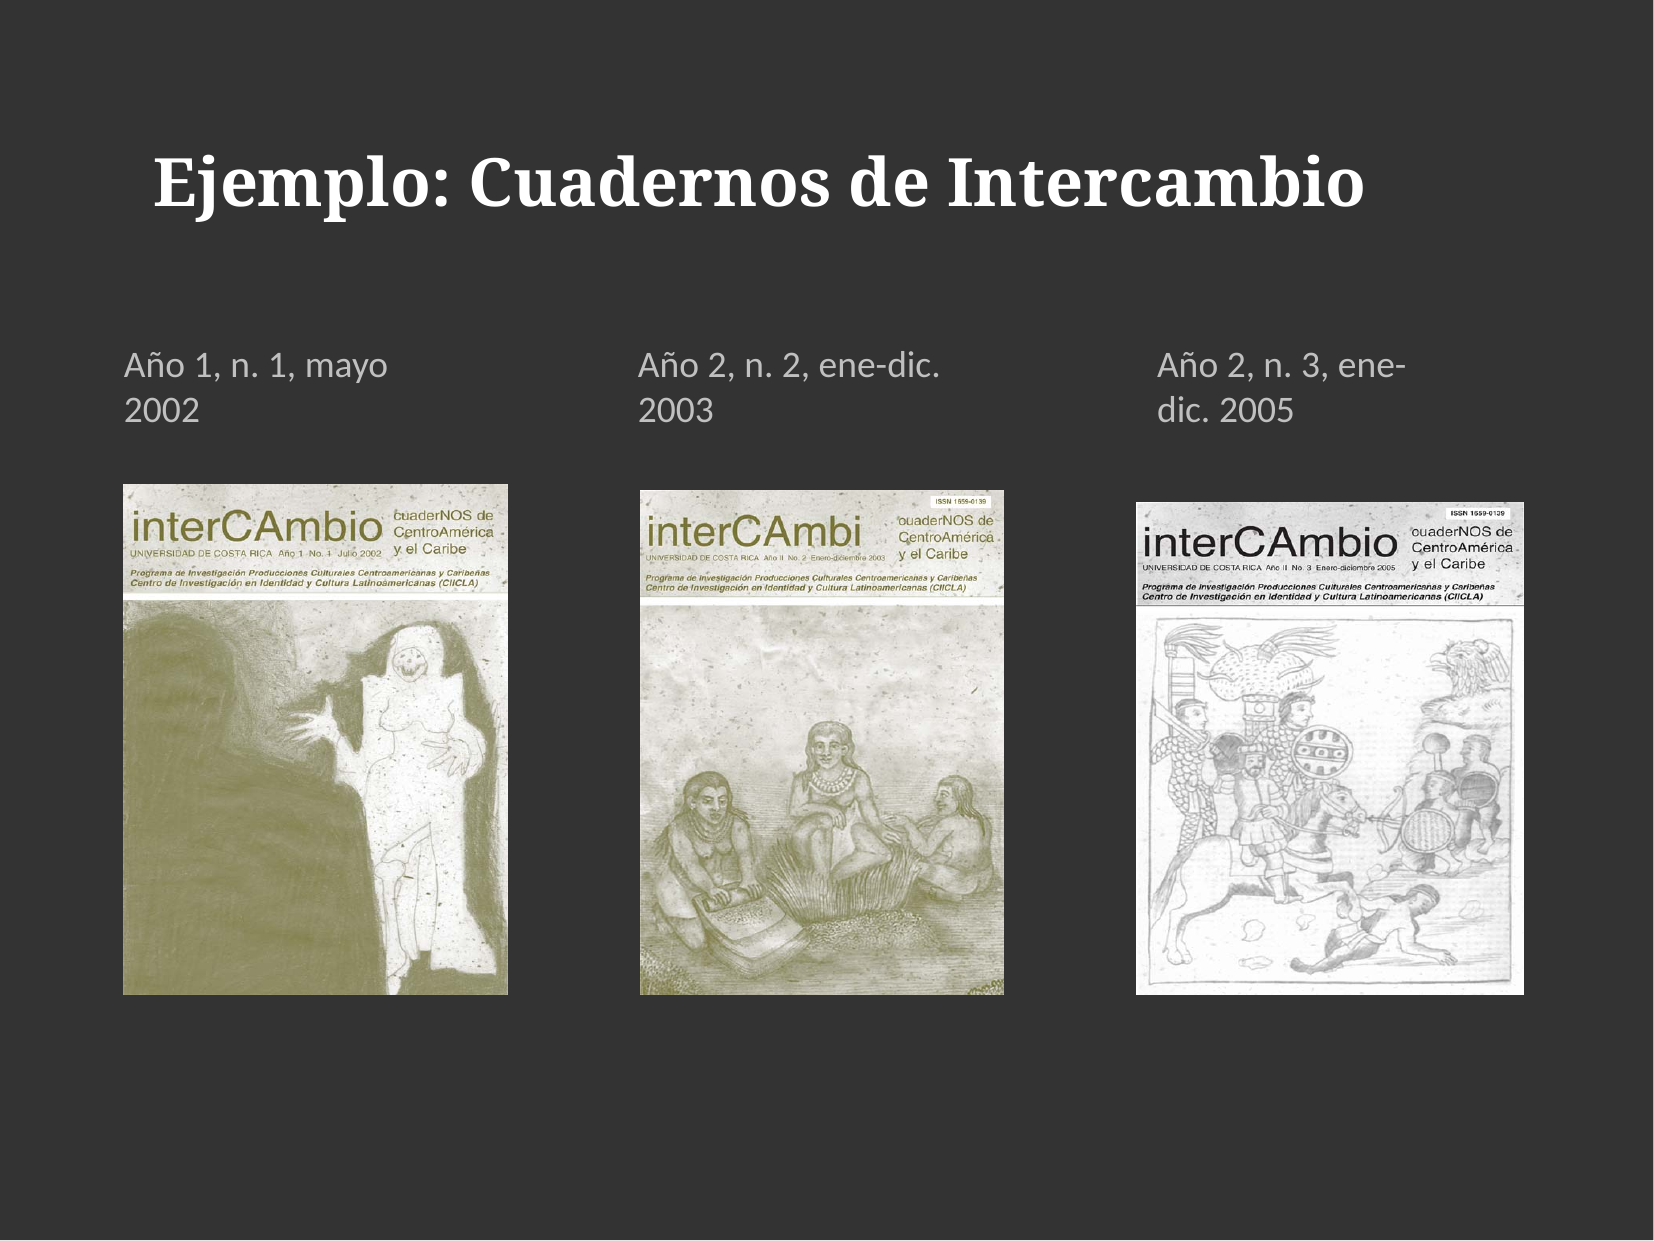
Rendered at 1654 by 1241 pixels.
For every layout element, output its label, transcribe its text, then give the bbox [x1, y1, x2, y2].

picture [1136, 502, 1524, 995]
text_box Año 2, n. 3, ene-dic. 2005 [1142, 332, 1447, 437]
title Ejemplo: Cuadernos de Intercambio [153, 76, 1560, 284]
picture [640, 490, 1004, 995]
text_box [0, 0, 1654, 1241]
text_box Año 1, n. 1, mayo 2002 [109, 332, 473, 438]
picture [123, 484, 508, 995]
text_box Año 2, n. 2, ene-dic. 2003 [623, 332, 1010, 437]
